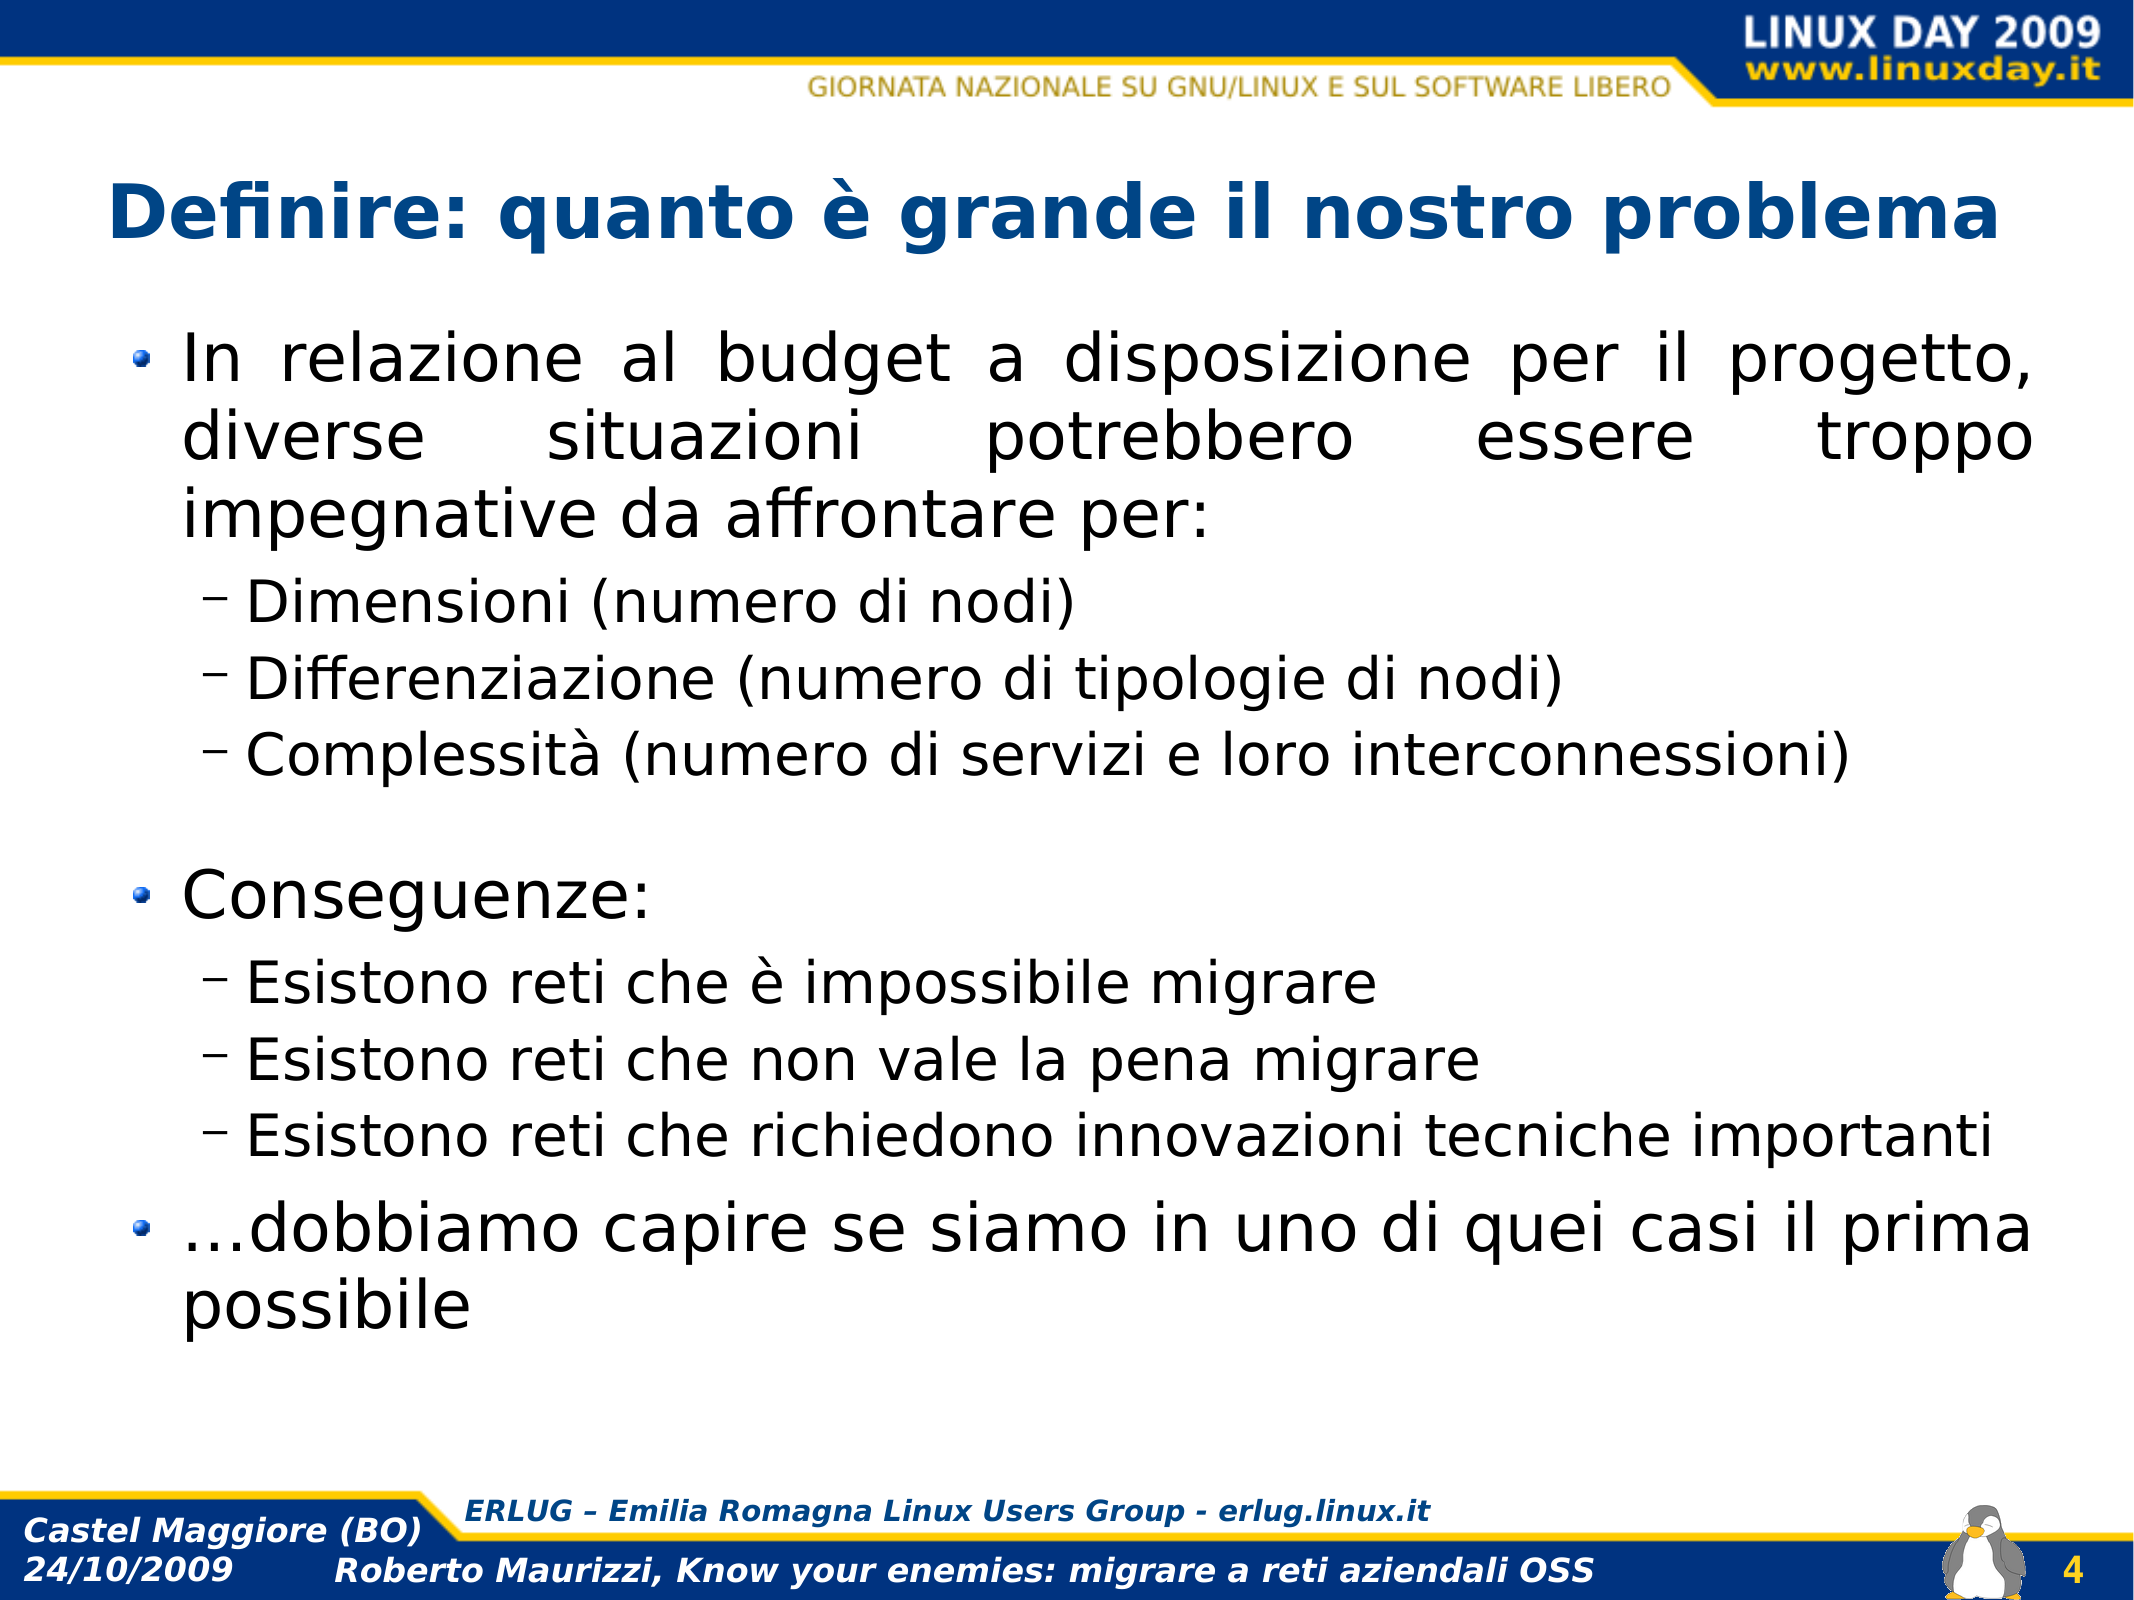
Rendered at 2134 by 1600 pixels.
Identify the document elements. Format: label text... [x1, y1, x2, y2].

title Definire: quanto è grande il nostro problema [106, 159, 2080, 267]
picture [0, 0, 2134, 1600]
list In relazione al budget a disposizione per il progetto, diverse situazioni potrebbero essere troppo impegnative da affrontare per: Dimensioni (numero di nodi) Differenziazione (numero di tipologie di nodi) Complessità (numero di servizi e loro interconnessioni) [117, 319, 2038, 798]
list Conseguenze: Esistono reti che è impossibile migrare Esistono reti che non vale la pena migrare Esistono reti che richiedono innovazioni tecniche importanti …dobbiamo capire se siamo in uno di quei casi il prima possibile [117, 856, 2038, 1449]
